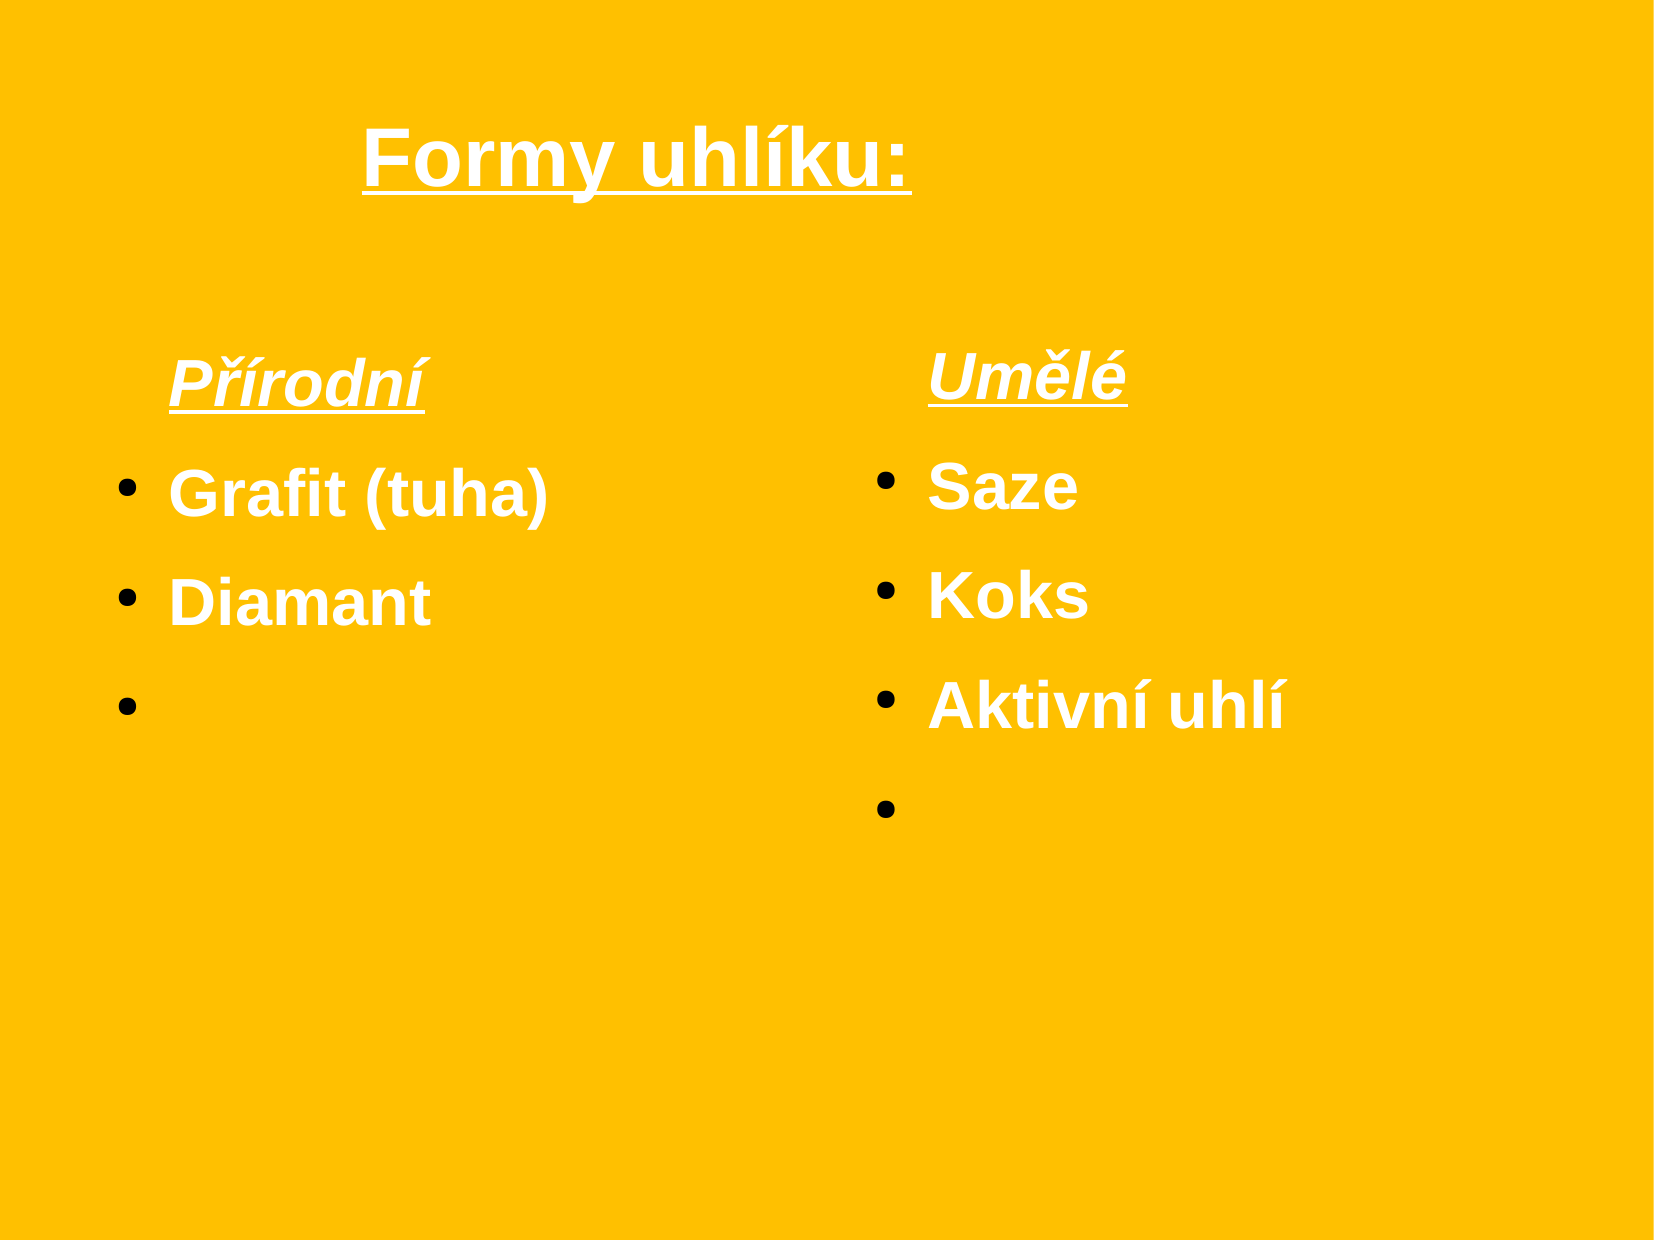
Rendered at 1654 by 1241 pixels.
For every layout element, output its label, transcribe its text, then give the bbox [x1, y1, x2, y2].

list Umělé Saze Koks Aktivní uhlí [838, 333, 1565, 1152]
title Formy uhlíku: [82, 49, 1571, 257]
list Přírodní Grafit (tuha) Diamant [80, 339, 807, 1159]
